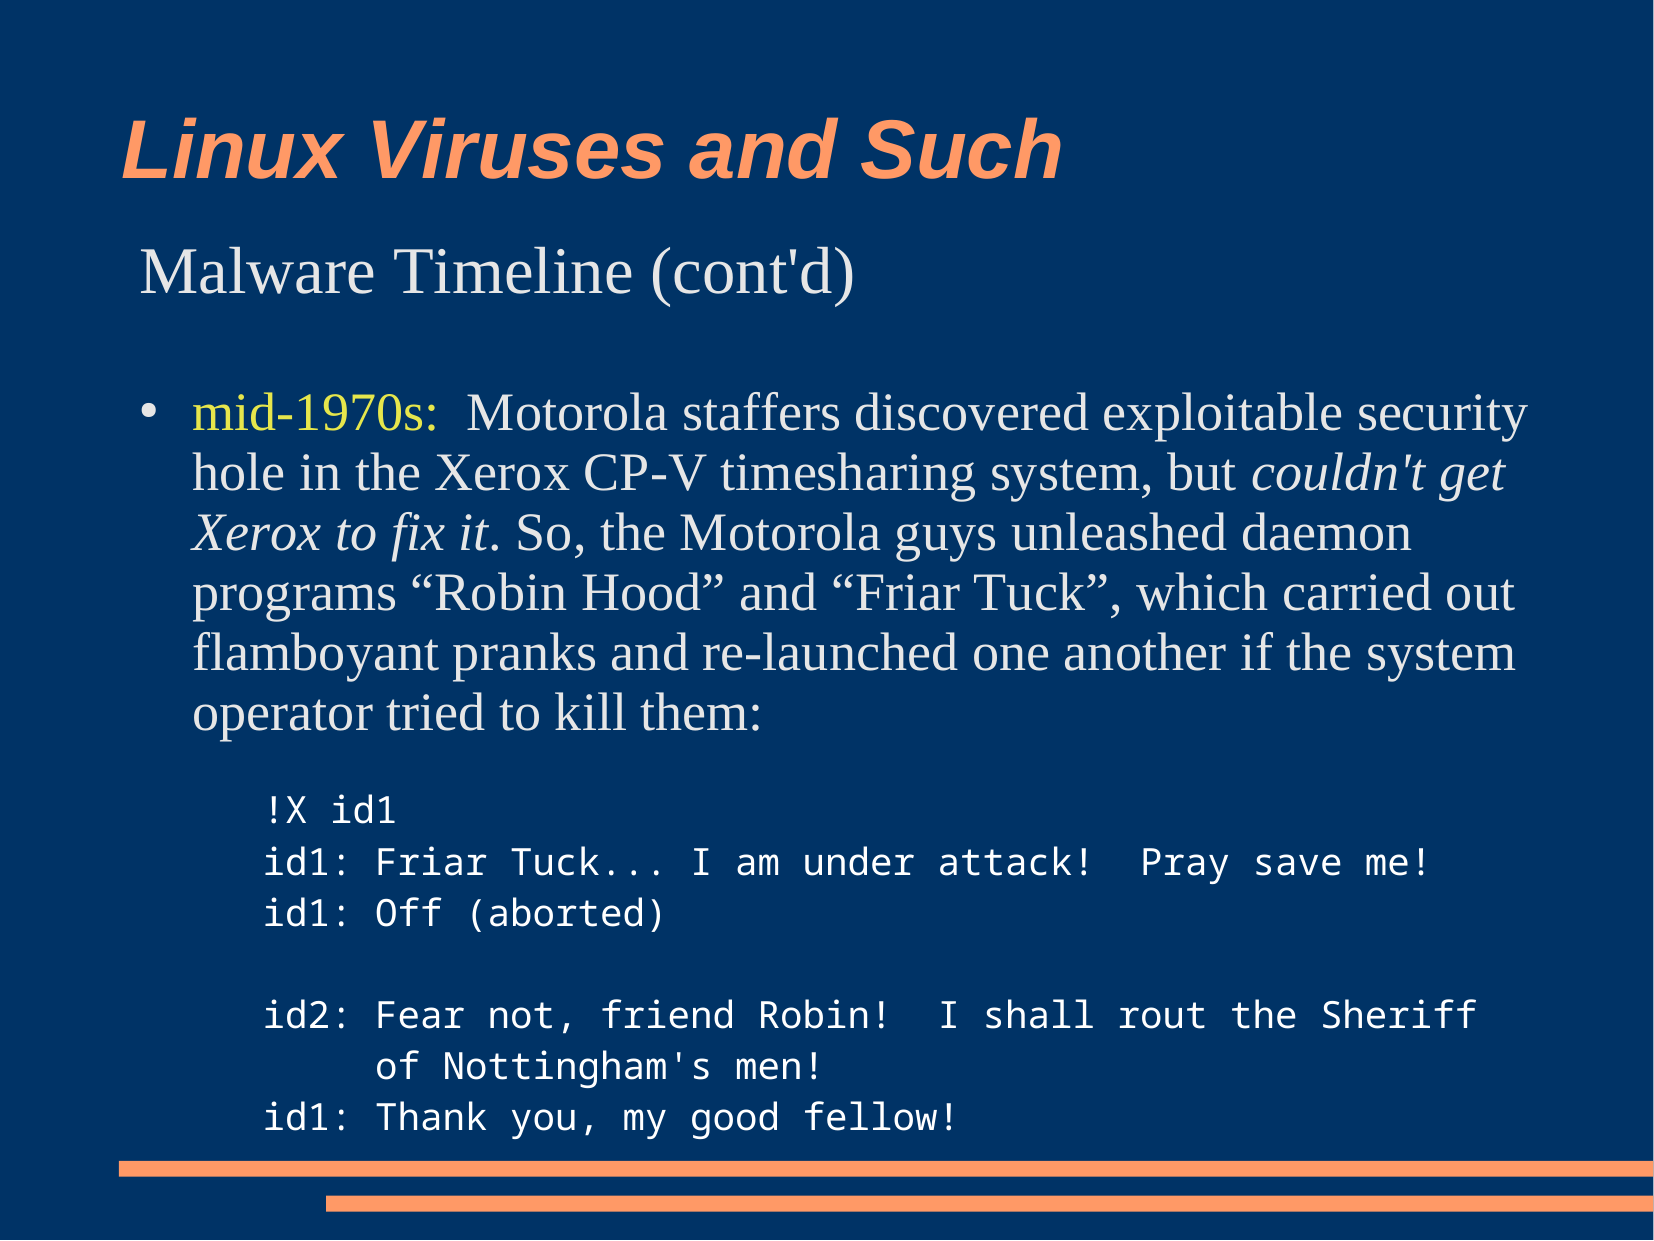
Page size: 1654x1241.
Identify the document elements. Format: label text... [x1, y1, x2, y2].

title Linux Viruses and Such [121, 46, 1534, 234]
list Malware Timeline (cont'd) mid-1970s: Motorola staffers discovered exploitable security hole in the Xerox CP-V timesharing system, but couldn't get Xerox to fix it. So, the Motorola guys unleashed daemon programs “Robin Hood” and “Friar Tuck”, which carried out flamboyant pranks and re-launched one another if the system operator tried to kill them: [121, 234, 1561, 817]
text_box !X id1 id1: Friar Tuck... I am under attack! Pray save me! id1: Off (aborted) id2: Fear not, friend Robin! I shall rout the Sheriff of Nottingham's men! id1: Thank you, my good fellow! [262, 784, 1541, 1128]
